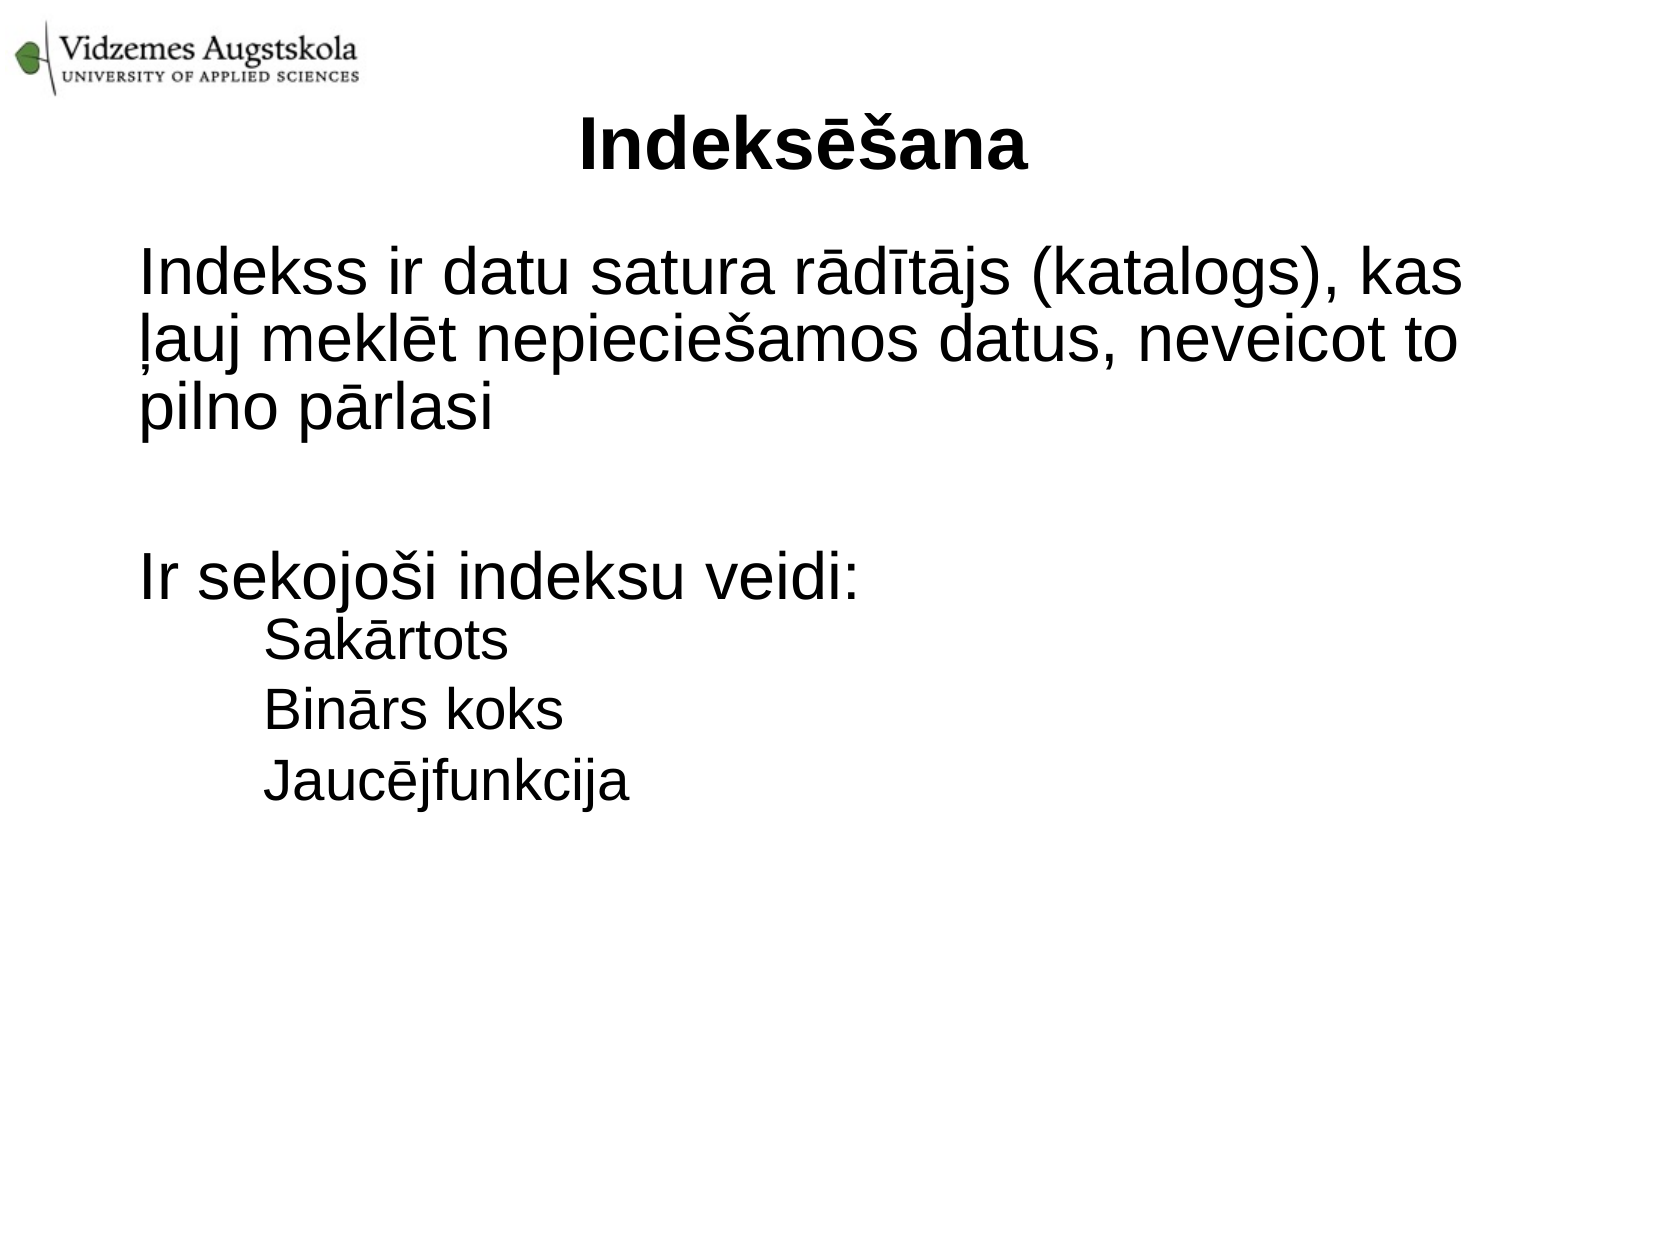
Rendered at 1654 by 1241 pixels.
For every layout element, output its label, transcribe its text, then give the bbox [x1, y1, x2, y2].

picture [5, 2, 368, 113]
list Indekss ir datu satura rādītājs (katalogs), kas ļauj meklēt nepieciešamos datus, neveicot to pilno pārlasi Ir sekojoši indeksu veidi: Sakārtots Binārs koks Jaucējfunkcija [82, 236, 1569, 1107]
title Indeksēšana [94, 103, 1512, 188]
